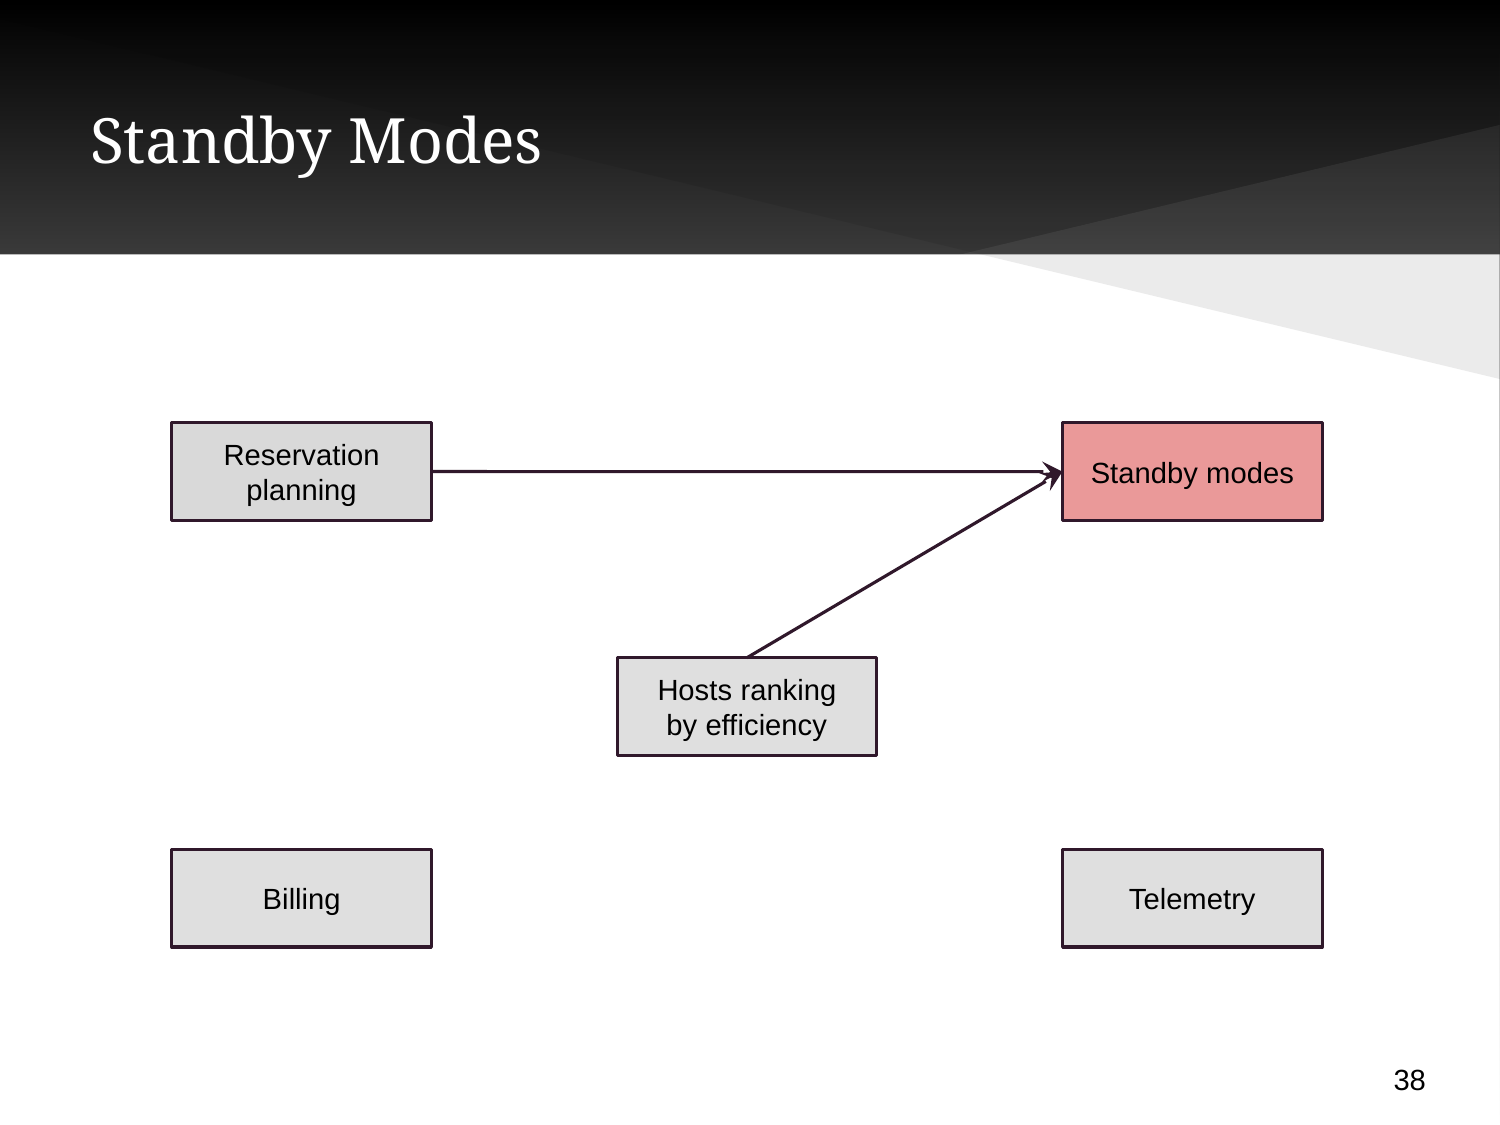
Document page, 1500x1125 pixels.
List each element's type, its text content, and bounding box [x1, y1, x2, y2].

text_box Telemetry [1062, 849, 1323, 948]
text_box 38 [1378, 1046, 1471, 1097]
text_box Billing [171, 849, 432, 948]
text_box Reservation planning [171, 422, 432, 521]
text_box Hosts ranking by efficiency [617, 657, 877, 756]
text_box Standby modes [1062, 422, 1323, 521]
title Standby Modes [75, 45, 1425, 233]
